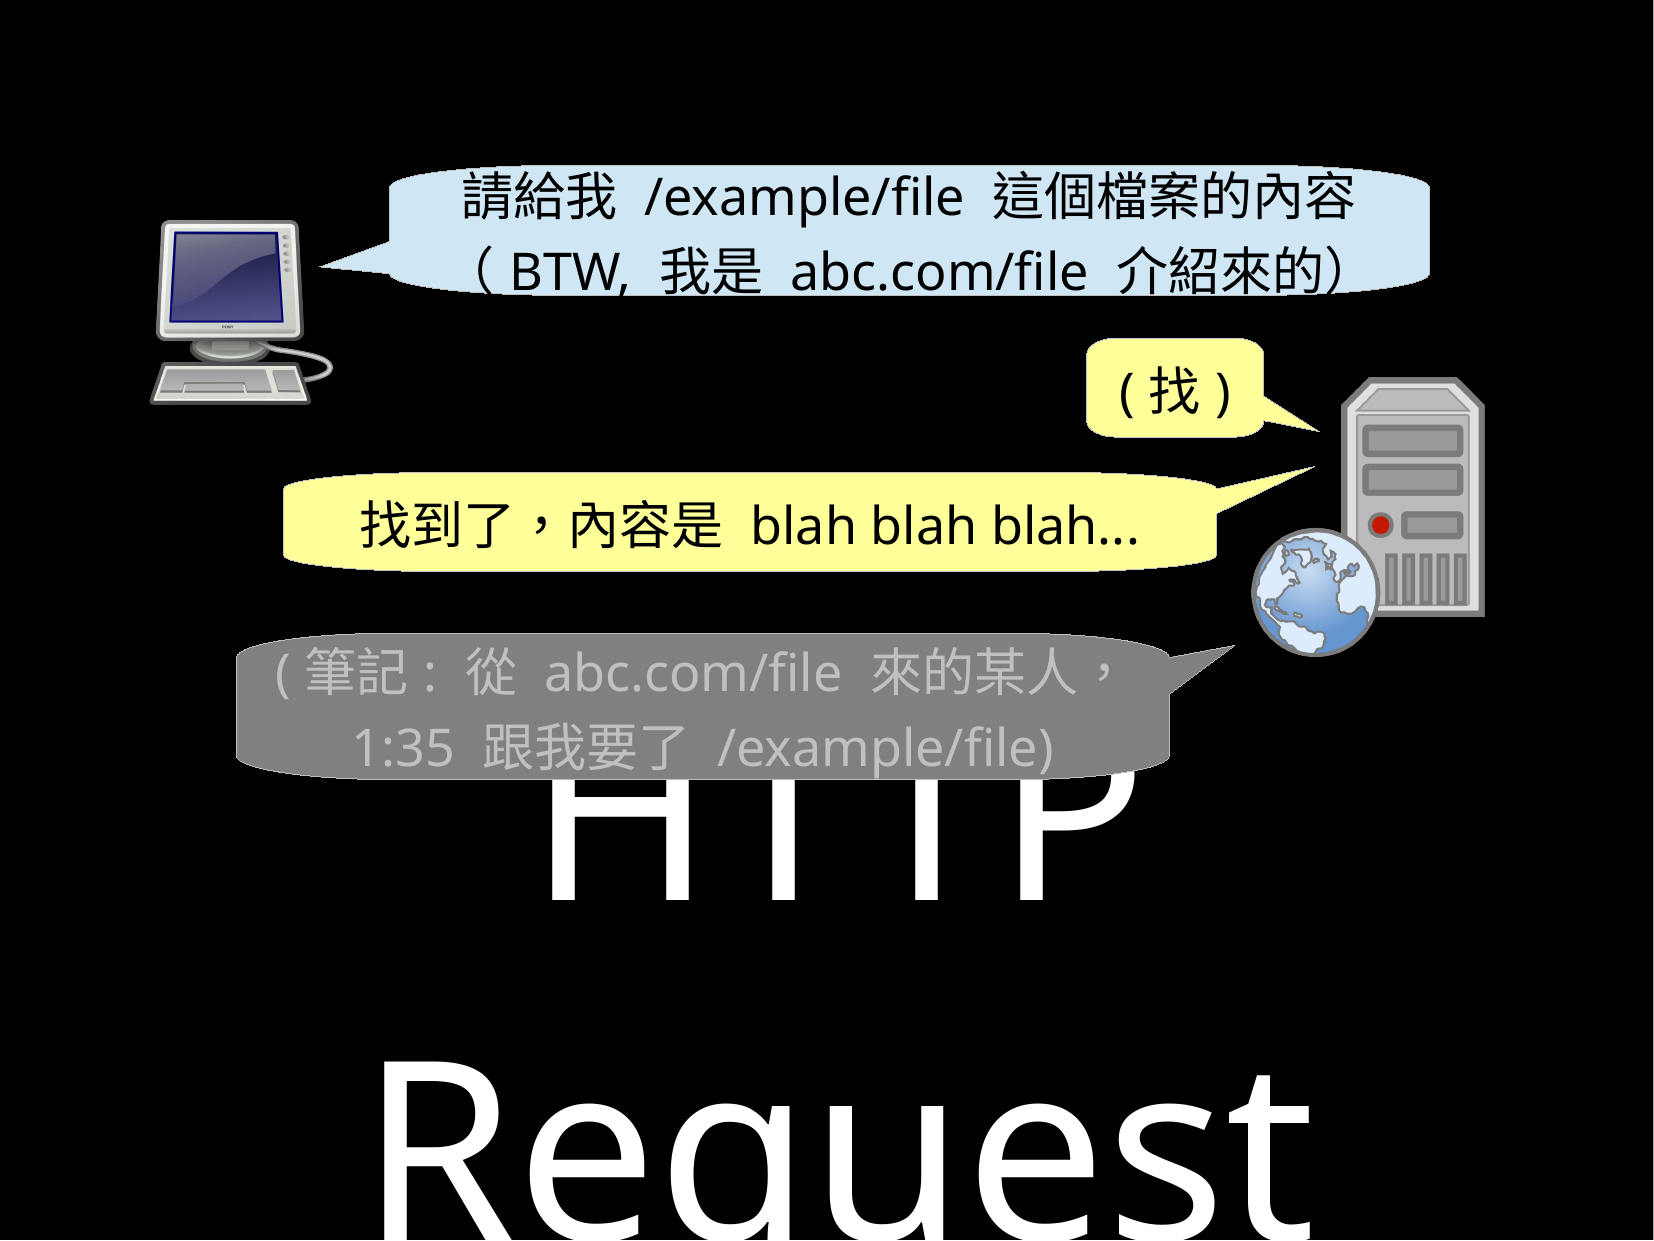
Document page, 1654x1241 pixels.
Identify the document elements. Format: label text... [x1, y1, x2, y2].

text_box 請給我 /example/file 這個檔案的內容 （BTW, 我是 abc.com/file 介紹來的） [319, 165, 1430, 296]
text_box 找到了，內容是 blah blah blah... [283, 466, 1315, 572]
picture [141, 215, 336, 409]
text_box (找) [1086, 338, 1320, 438]
text_box (筆記: 從 abc.com/file 來的某人， 1:35 跟我要了 /example/file) [236, 633, 1235, 780]
title HTTP Request [94, 820, 1583, 1126]
picture [1251, 377, 1485, 657]
